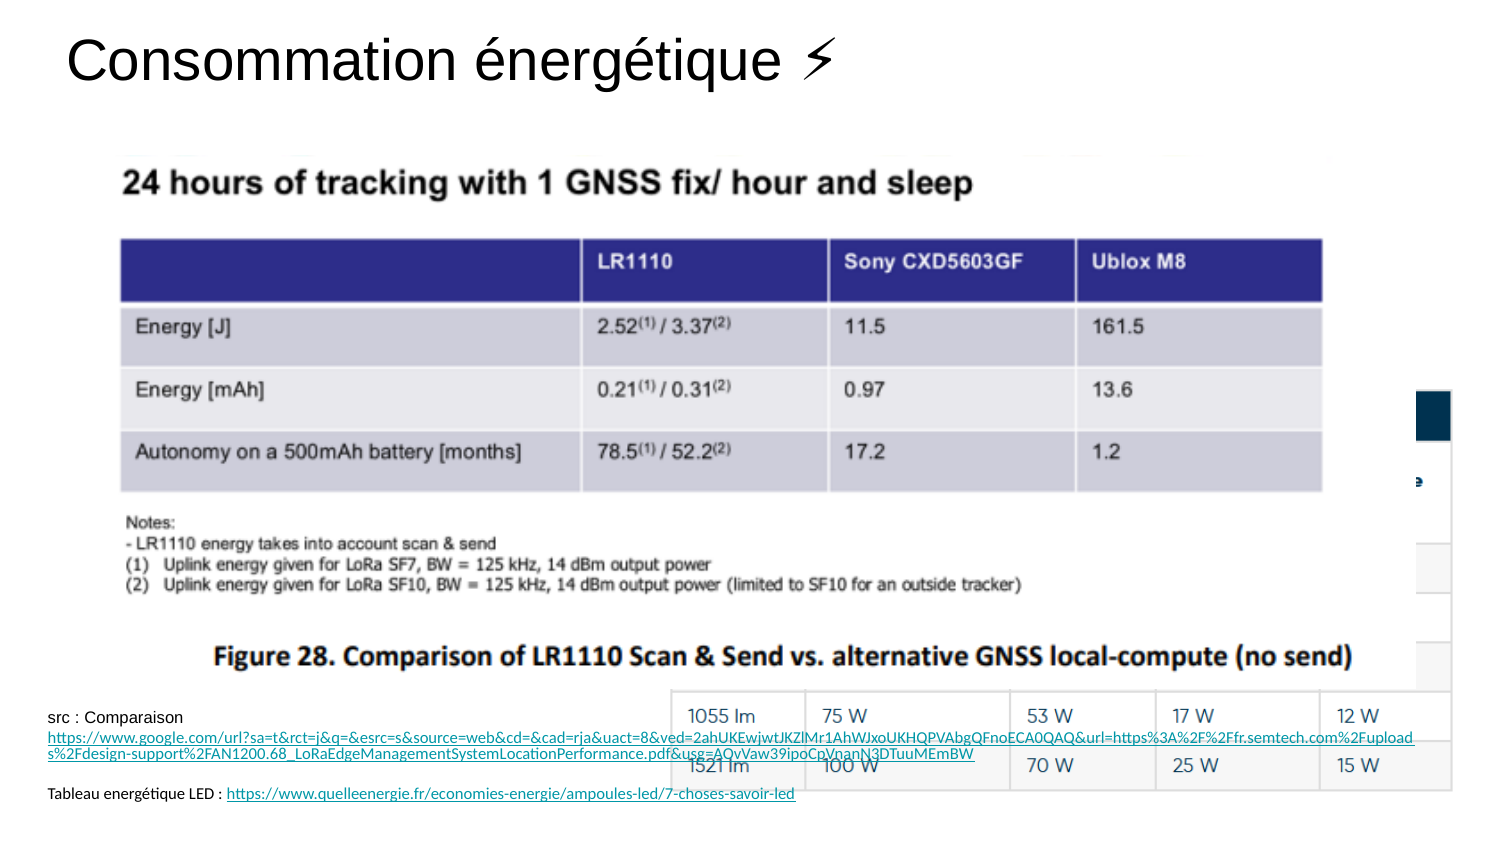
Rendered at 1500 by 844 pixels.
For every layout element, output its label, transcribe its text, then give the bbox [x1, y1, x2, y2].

picture [84, 155, 1458, 799]
title Consommation énergétique ⚡ [51, 6, 1449, 115]
text_box src : Comparaison https://www.google.com/url?sa=t&rct=j&q=&esrc=s&source=web&cd=&cad=rja&uact=8&ved=2ahUKEwjwtJKZlMr1AhWJxoUKHQPVAbgQFnoECA0QAQ&url=https%3A%2F%2Ffr.semtech.com%2Fuploads%2Fdesign-support%2FAN1200.68_LoRaEdgeManagementSystemLocationPerformance.pdf&usg=AOvVaw39ipoCpVnanN3DTuuMEmBW Tableau energétique LED : https://www.quelleenergie.fr/economies-energie/ampoules-led/7-choses-savoir-led [32, 691, 1431, 822]
